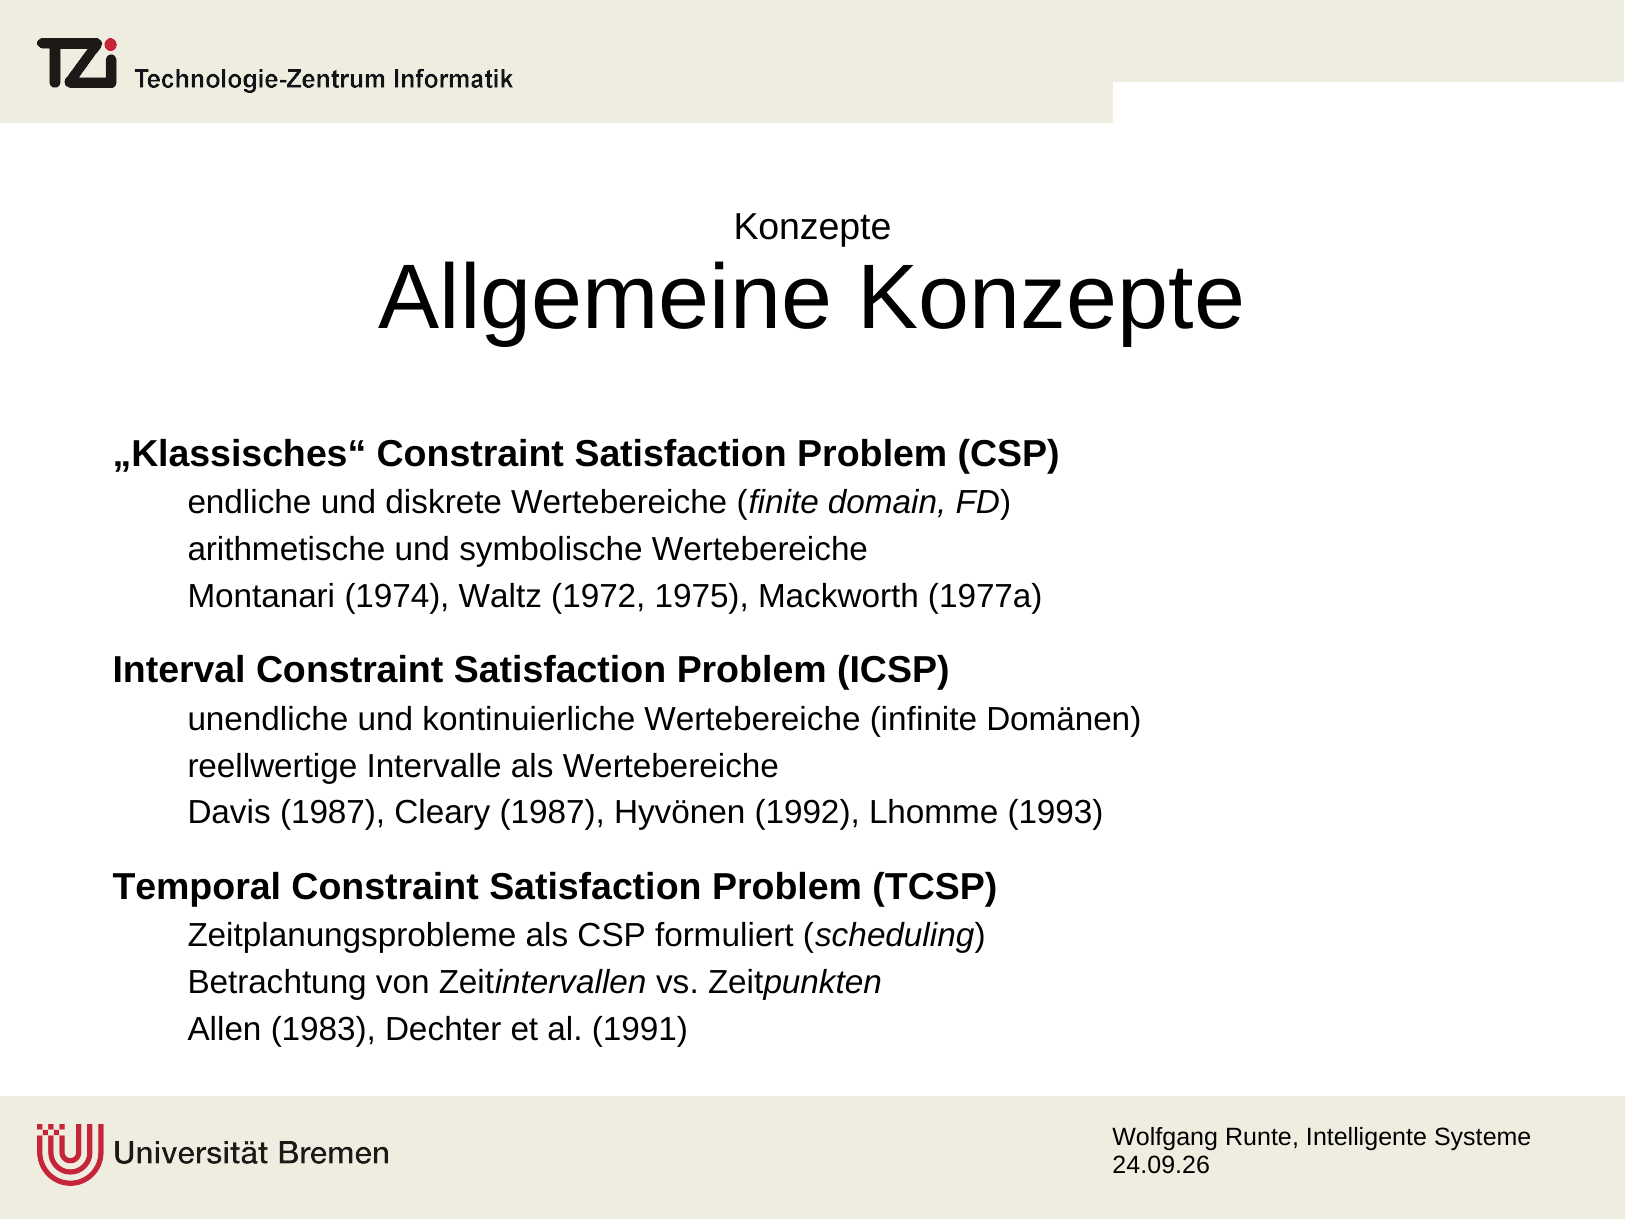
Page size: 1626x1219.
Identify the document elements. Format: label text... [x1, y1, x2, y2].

picture [37, 38, 513, 93]
list „Klassisches“ Constraint Satisfaction Problem (CSP) endliche und diskrete Wertebereiche (finite domain, FD) arithmetische und symbolische Wertebereiche Montanari (1974), Waltz (1972, 1975), Mackworth (1977a) Interval Constraint Satisfaction Problem (ICSP) unendliche und kontinuierliche Wertebereiche (infinite Domänen) reellwertige Intervalle als Wertebereiche Davis (1987), Cleary (1987), Hyvönen (1992), Lhomme (1993) Temporal Constraint Satisfaction Problem (TCSP) Zeitplanungsprobleme als CSP formuliert (scheduling) Betrachtung von Zeitintervallen vs. Zeitpunkten Allen (1983), Dechter et al. (1991) [112, 433, 1513, 1070]
picture [37, 1124, 388, 1186]
title Konzepte Allgemeine Konzepte [112, 162, 1513, 393]
